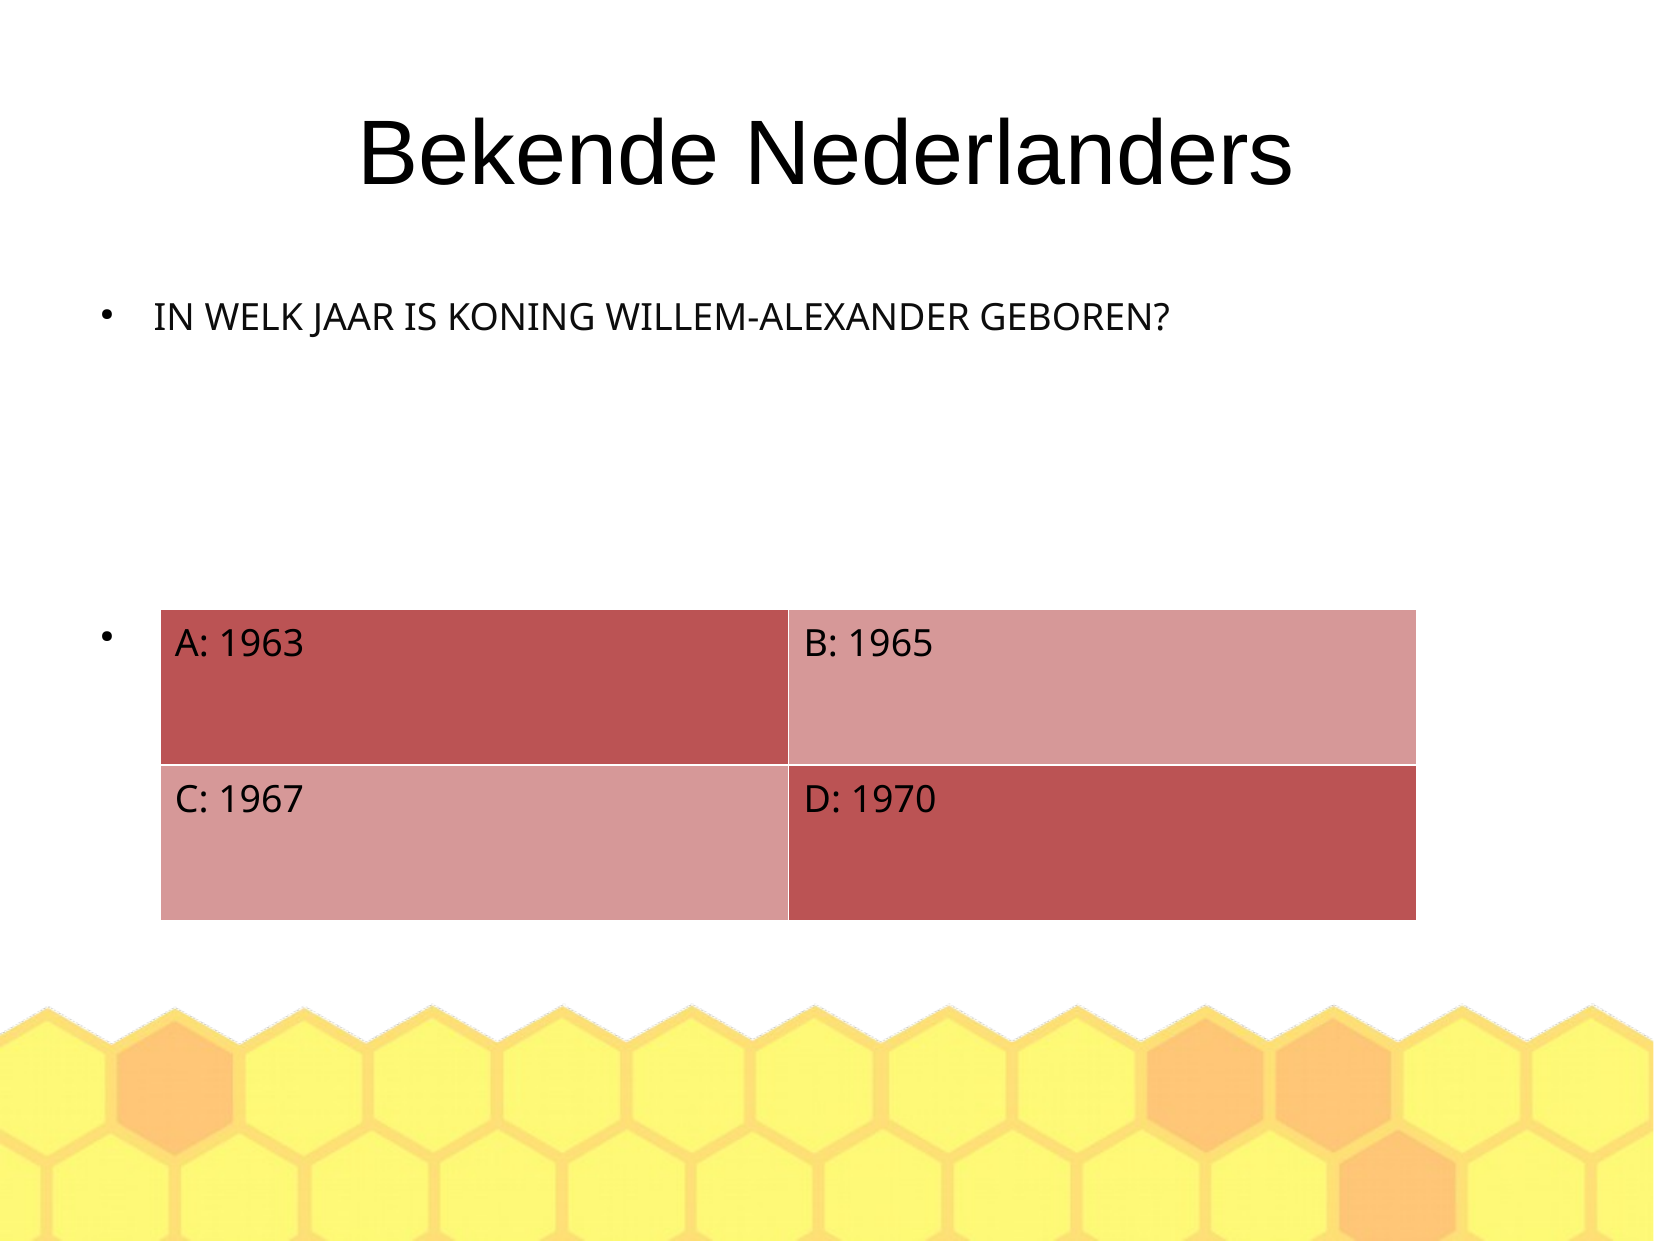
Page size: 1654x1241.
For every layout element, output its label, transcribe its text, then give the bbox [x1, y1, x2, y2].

list In welk jaar is koning Willem-alexander geboren? [82, 290, 1571, 1010]
title Bekende Nederlanders [82, 49, 1571, 257]
table_header B: 1965 [789, 610, 1416, 764]
table_header A: 1963 [161, 610, 788, 764]
table_cell C: 1967 [161, 766, 788, 920]
picture [0, 1001, 1654, 1241]
table_cell D: 1970 [789, 766, 1416, 920]
